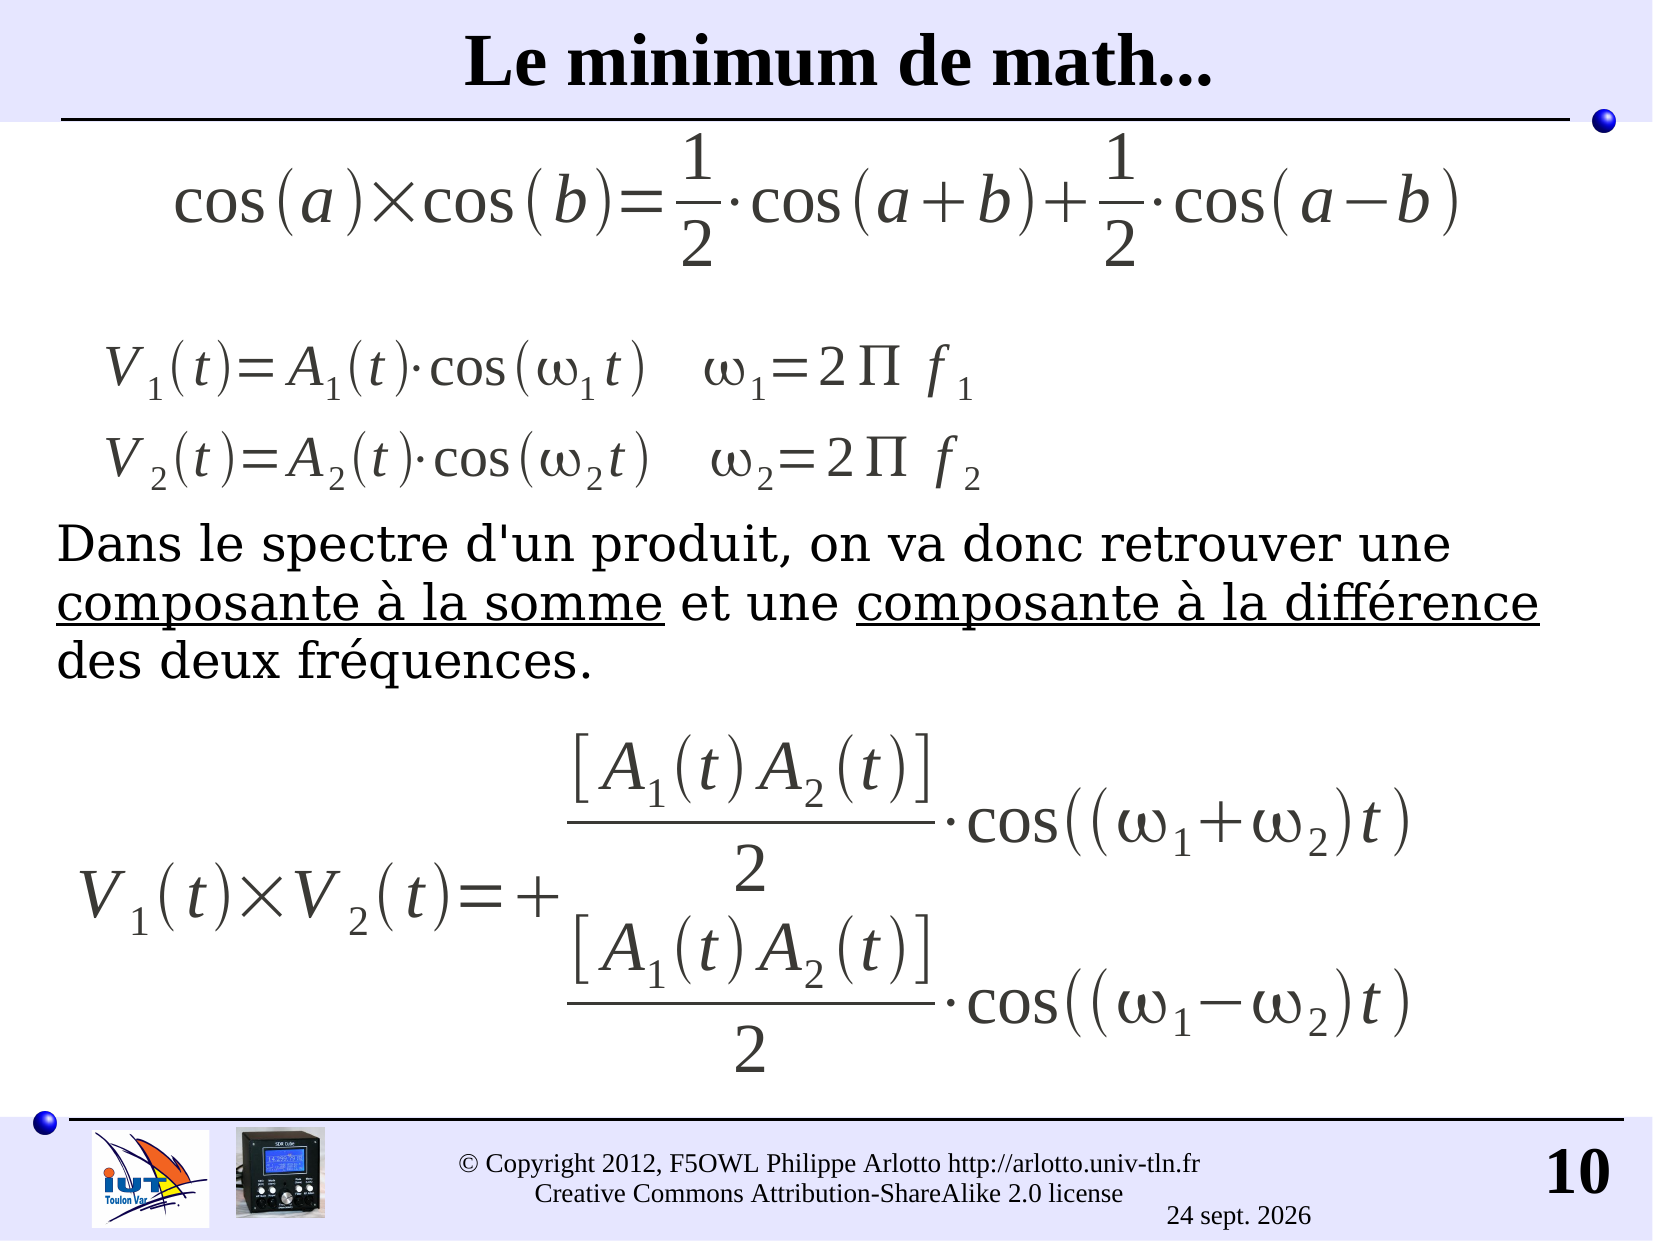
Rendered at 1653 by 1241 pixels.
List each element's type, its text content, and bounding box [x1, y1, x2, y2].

chart [88, 425, 997, 498]
title Le minimum de math... [95, 11, 1585, 110]
chart [59, 728, 1430, 1086]
picture [236, 1127, 325, 1218]
text_box Dans le spectre d'un produit, on va donc retrouver une composante à la somme et une composante à la différence des deux fréquences. [56, 515, 1543, 691]
chart [156, 118, 1477, 284]
chart [88, 334, 989, 408]
